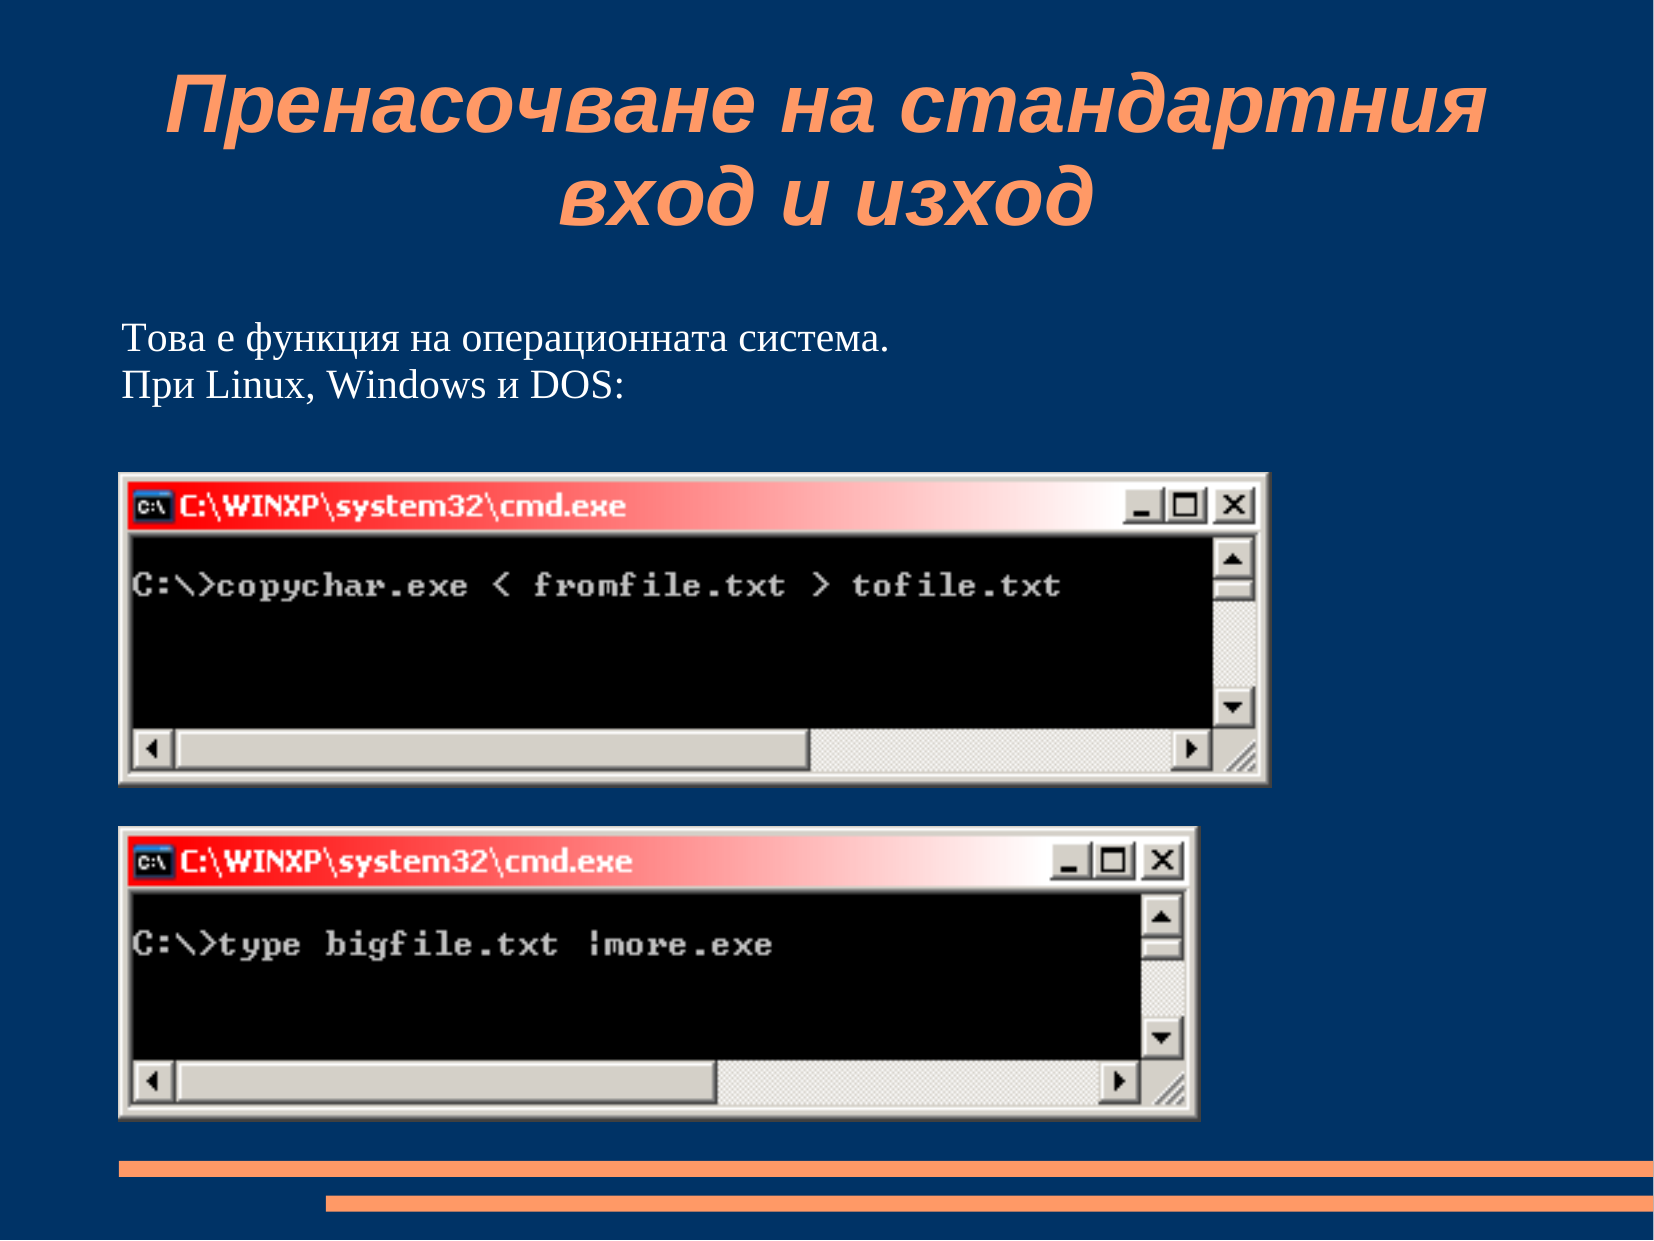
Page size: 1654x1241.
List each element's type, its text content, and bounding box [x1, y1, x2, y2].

subtitle Това е функция на операционната система. При Linux, Windows и DOS: [121, 265, 1561, 502]
title Пренасочване на стандартния вход и изход [121, 46, 1534, 254]
picture [118, 826, 1201, 1123]
picture [118, 472, 1272, 788]
